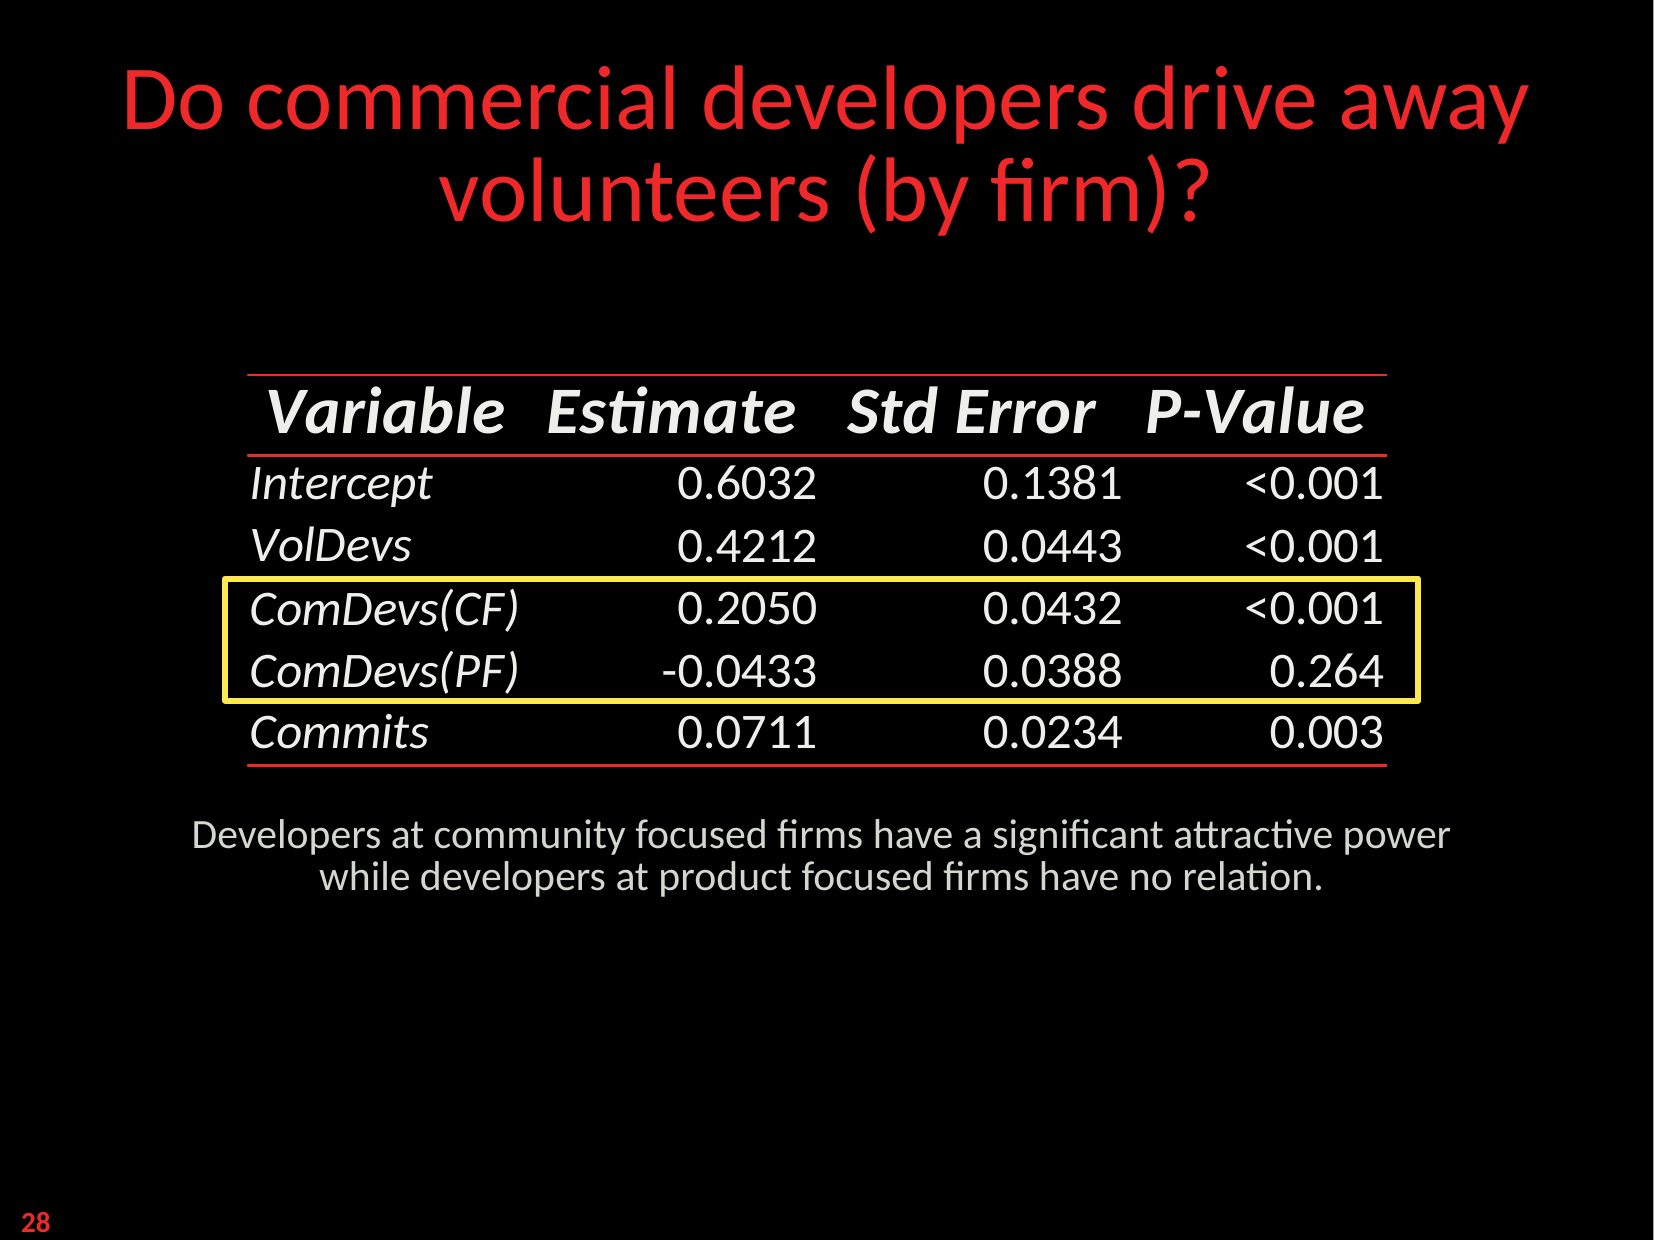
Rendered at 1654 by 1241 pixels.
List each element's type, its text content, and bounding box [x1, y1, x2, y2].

chart [247, 582, 1389, 698]
chart [247, 704, 1389, 768]
text_box Developers at community focused firms have a significant attractive power while developers at product focused firms have no relation. [146, 809, 1497, 927]
title Do commercial developers drive away volunteers (by firm)? [82, 40, 1571, 266]
chart [247, 374, 1389, 576]
